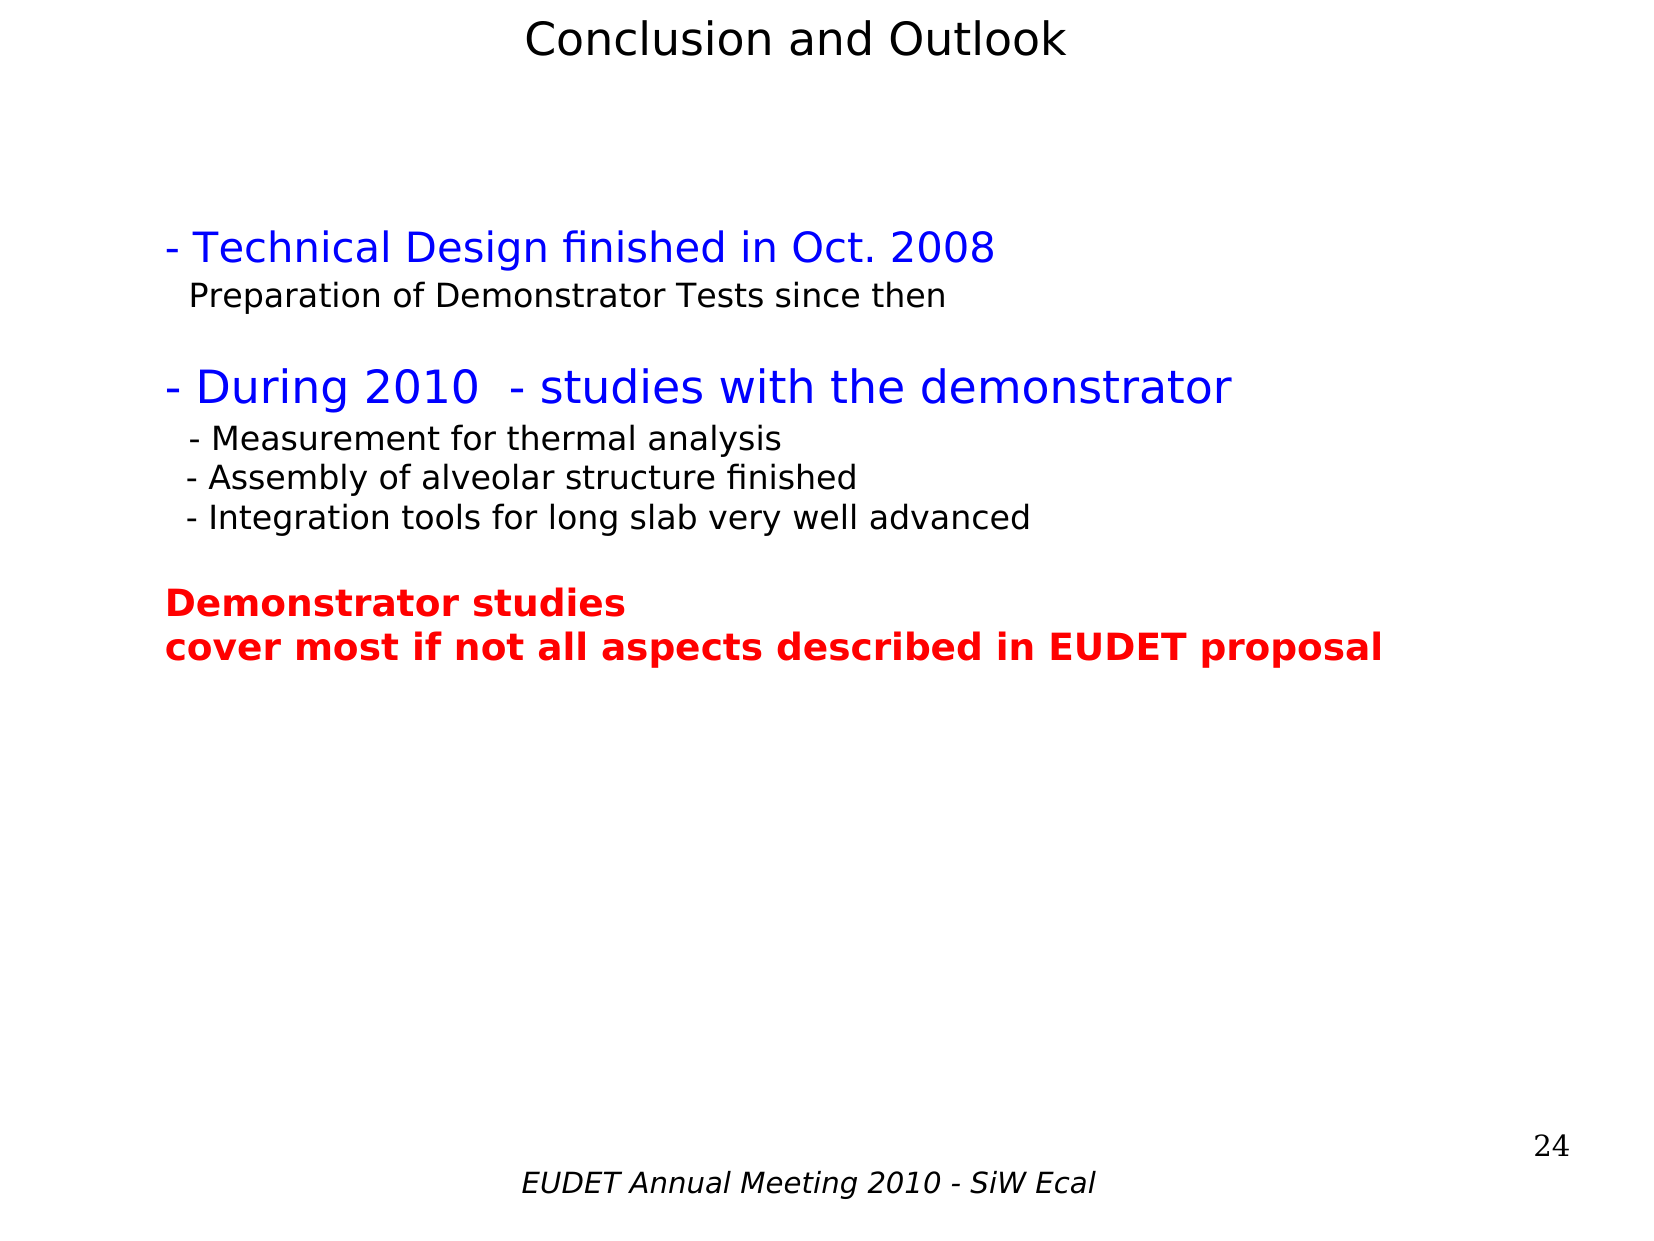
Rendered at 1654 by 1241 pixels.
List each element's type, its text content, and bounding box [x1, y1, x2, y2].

text_box Conclusion and Outlook [509, 4, 1072, 73]
text_box - Technical Design finished in Oct. 2008 Preparation of Demonstrator Tests since then - During 2010 - studies with the demonstrator - Measurement for thermal analysis - Assembly of alveolar structure finished - Integration tools for long slab very well advanced Demonstrator studies cover most if not all aspects described in EUDET proposal [150, 216, 1465, 797]
